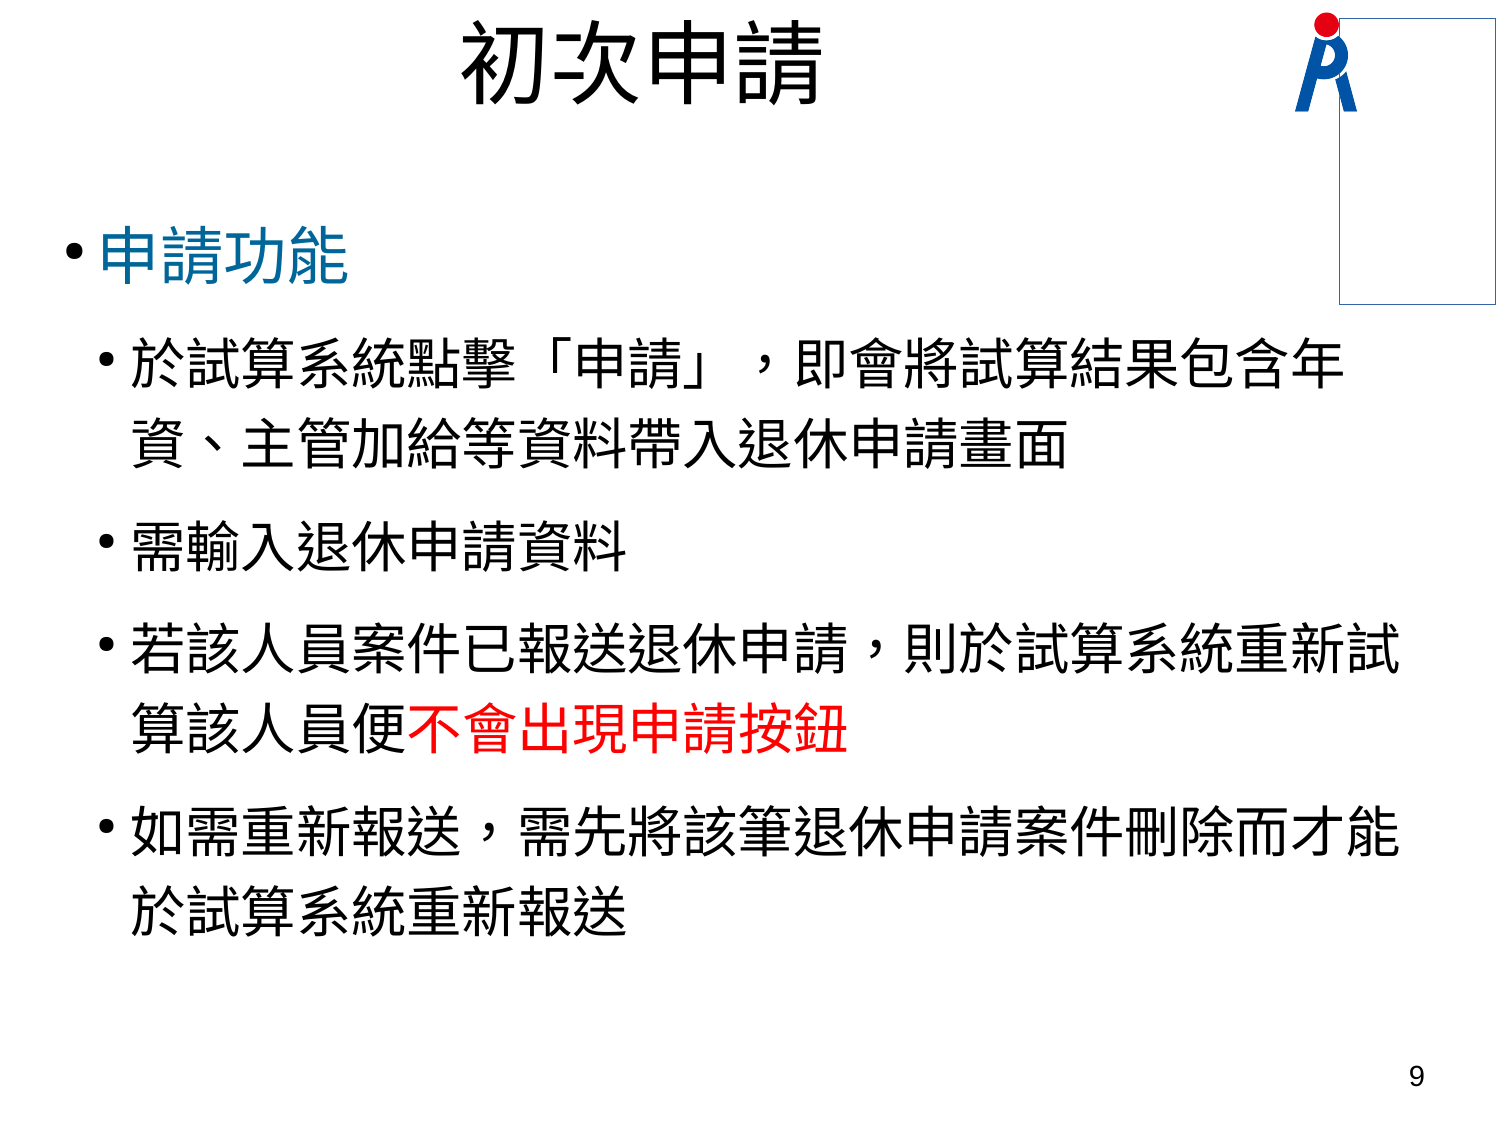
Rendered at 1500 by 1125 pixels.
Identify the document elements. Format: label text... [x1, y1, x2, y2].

picture [1278, 0, 1374, 128]
title 初次申請 [59, 2, 1225, 113]
list 申請功能 於試算系統點擊「申請」，即會將試算結果包含年資、主管加給等資料帶入退休申請畫面 需輸入退休申請資料 若該人員案件已報送退休申請，則於試算系統重新試算該人員便不會出現申請按鈕 如需重新報送，需先將該筆退休申請案件刪除而才能於試算系統重新報送 [63, 206, 1414, 950]
slide_number 9 [1074, 1059, 1425, 1110]
